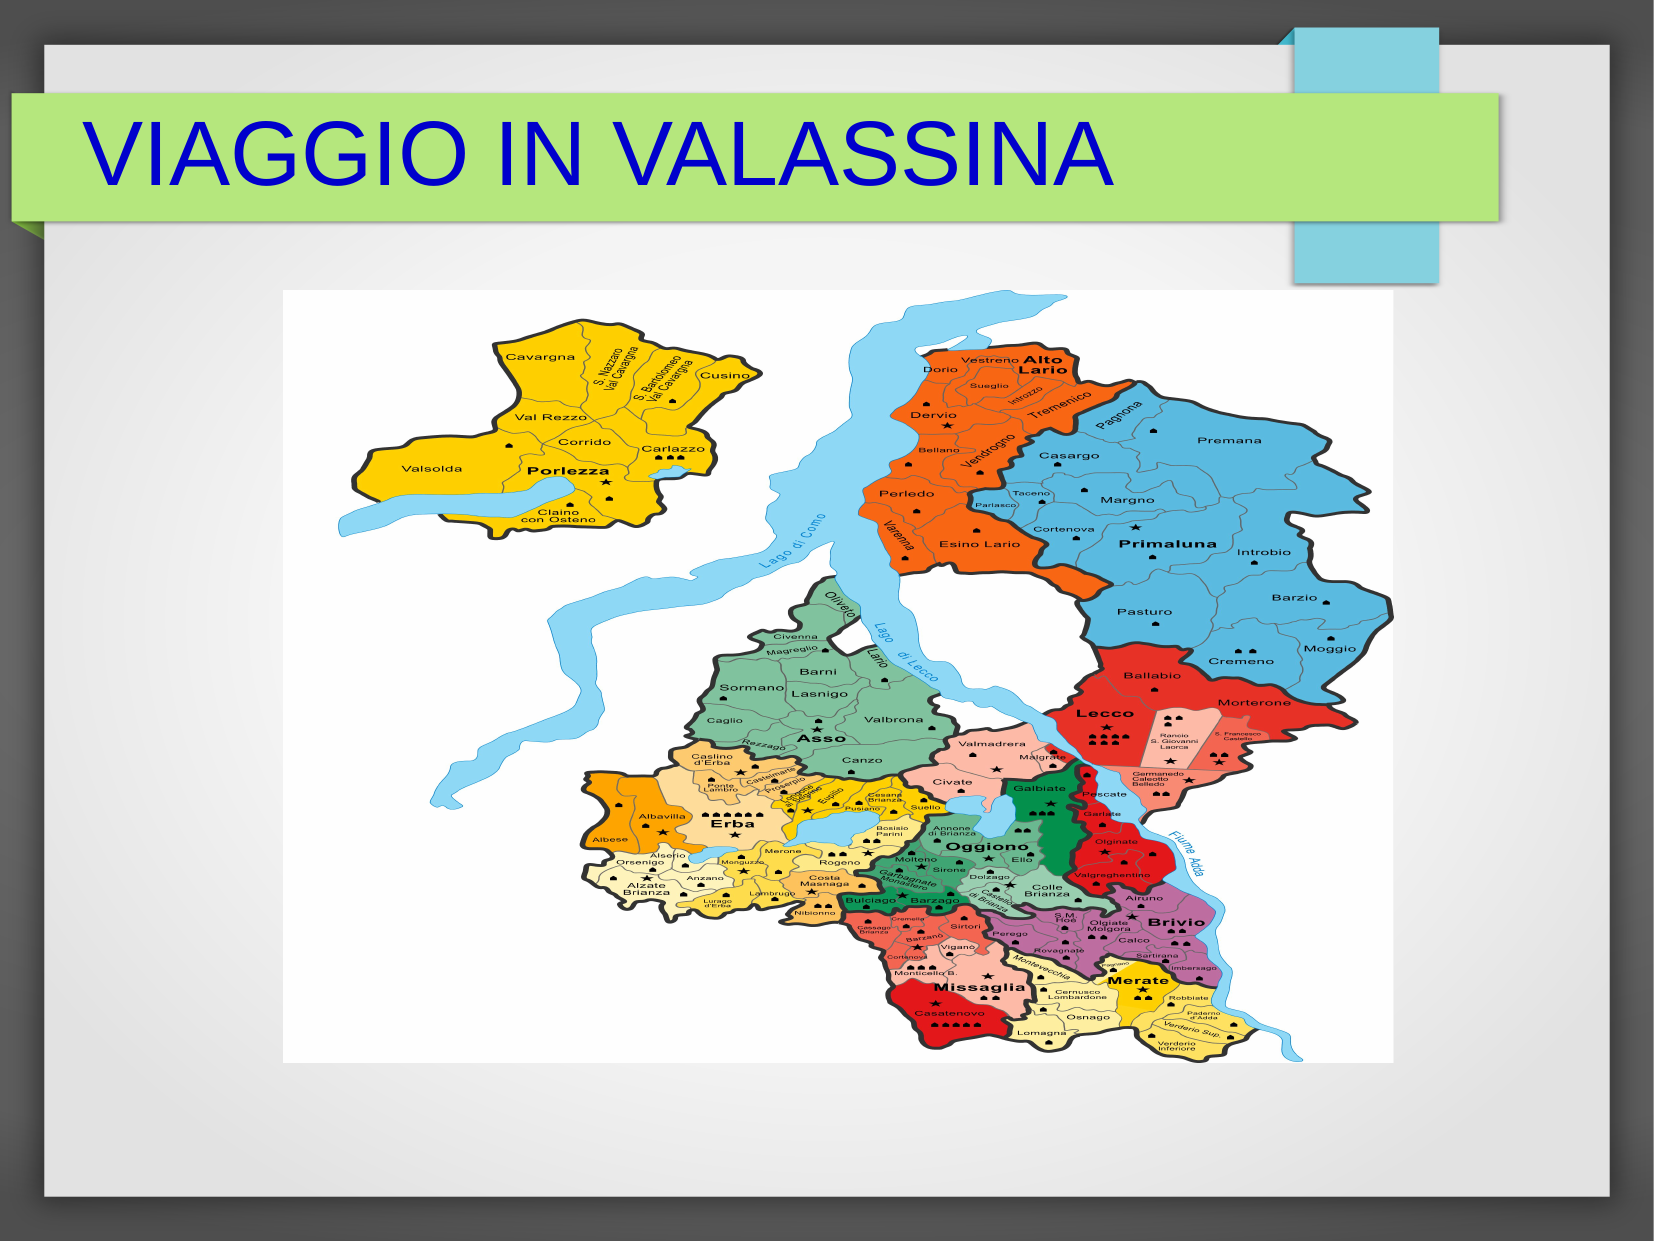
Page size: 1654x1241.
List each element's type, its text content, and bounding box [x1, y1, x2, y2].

picture [0, 0, 1654, 1241]
title VIAGGIO IN VALASSINA [82, 94, 1264, 213]
